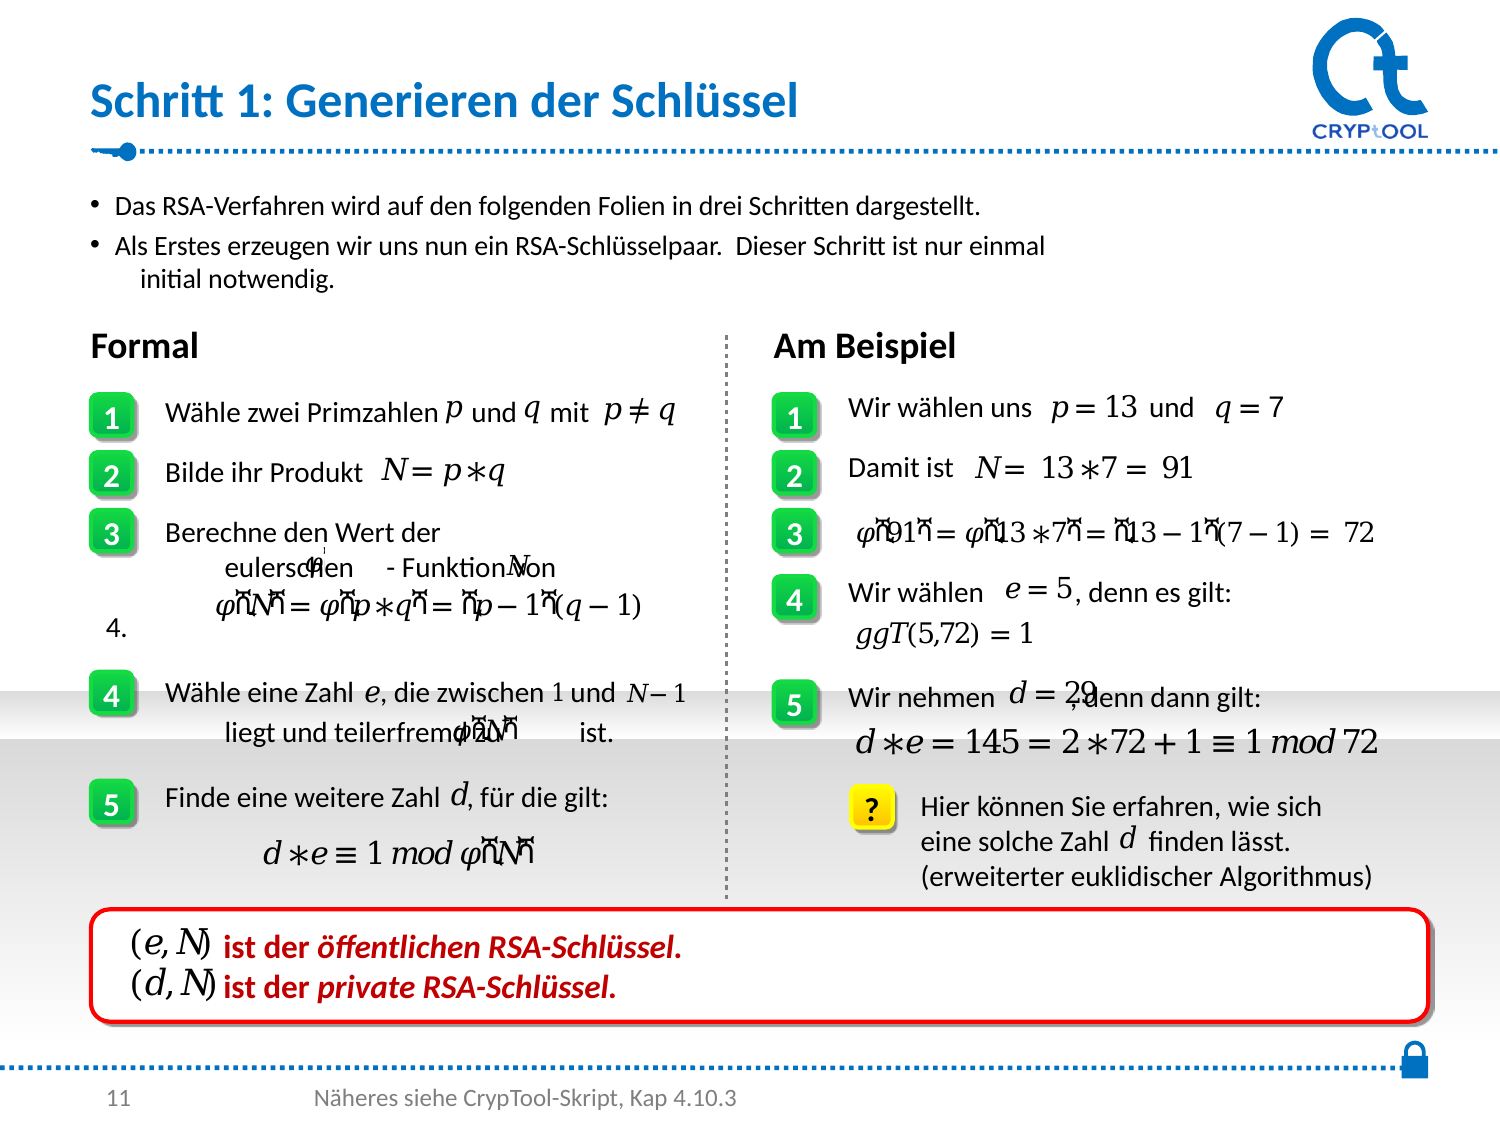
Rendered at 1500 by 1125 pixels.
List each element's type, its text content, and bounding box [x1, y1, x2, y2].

picture [494, 551, 538, 586]
text_box 11 [90, 1074, 271, 1111]
text_box Wähle zwei Primzahlen und mit Bilde ihr Produkt Berechne den Wert der eulerschen - Funktion von Wähle eine Zahl , die zwischen und liegt und teilerfremd zu ist. Finde eine weitere Zahl , für die gilt: [90, 386, 692, 927]
text_box 5 [90, 780, 133, 823]
picture [1007, 675, 1120, 716]
text_box Formal [91, 314, 214, 374]
title Schritt 1: Generieren der Schlüssel [75, 45, 1426, 150]
picture [205, 546, 657, 626]
picture [571, 390, 708, 436]
text_box Näheres siehe CrypTool-Skript, Kap 4.10.3 [298, 1074, 1402, 1111]
text_box 5 [773, 681, 816, 723]
text_box 2 [773, 452, 816, 494]
picture [832, 570, 1084, 663]
list Das RSA-Verfahren wird auf den folgenden Folien in drei Schritten dargestellt. Als Erstes erzeugen wir uns nun ein RSA-Schlüsselpaar. Dieser Schritt ist nur einmal initial notwendig. [75, 179, 1426, 303]
text_box ist der öffentlichen RSA-Schlüssel. ist der private RSA-Schlüssel. [90, 909, 1429, 1022]
text_box 4 [90, 671, 133, 714]
text_box 2 [90, 452, 133, 494]
picture [435, 388, 469, 435]
picture [1049, 389, 1142, 428]
picture [607, 672, 703, 710]
text_box 3 [90, 509, 133, 552]
picture [432, 775, 475, 812]
text_box 1 [773, 394, 816, 436]
text_box Wir wählen uns und Damit ist Wir wählen , denn es gilt: Wir nehmen , denn dann gilt: [773, 380, 1374, 867]
picture [546, 677, 569, 708]
picture [118, 921, 230, 1009]
picture [244, 835, 535, 873]
picture [348, 674, 388, 712]
text_box 3 [773, 509, 816, 552]
picture [837, 511, 1384, 554]
text_box [820, 768, 1428, 918]
text_box Am Beispiel [774, 314, 972, 374]
picture [500, 389, 559, 444]
picture [370, 451, 514, 496]
picture [829, 717, 1387, 764]
picture [443, 714, 517, 749]
picture [1202, 388, 1296, 428]
picture [956, 445, 1202, 490]
text_box 4 [773, 576, 816, 618]
text_box 1 [90, 394, 133, 436]
